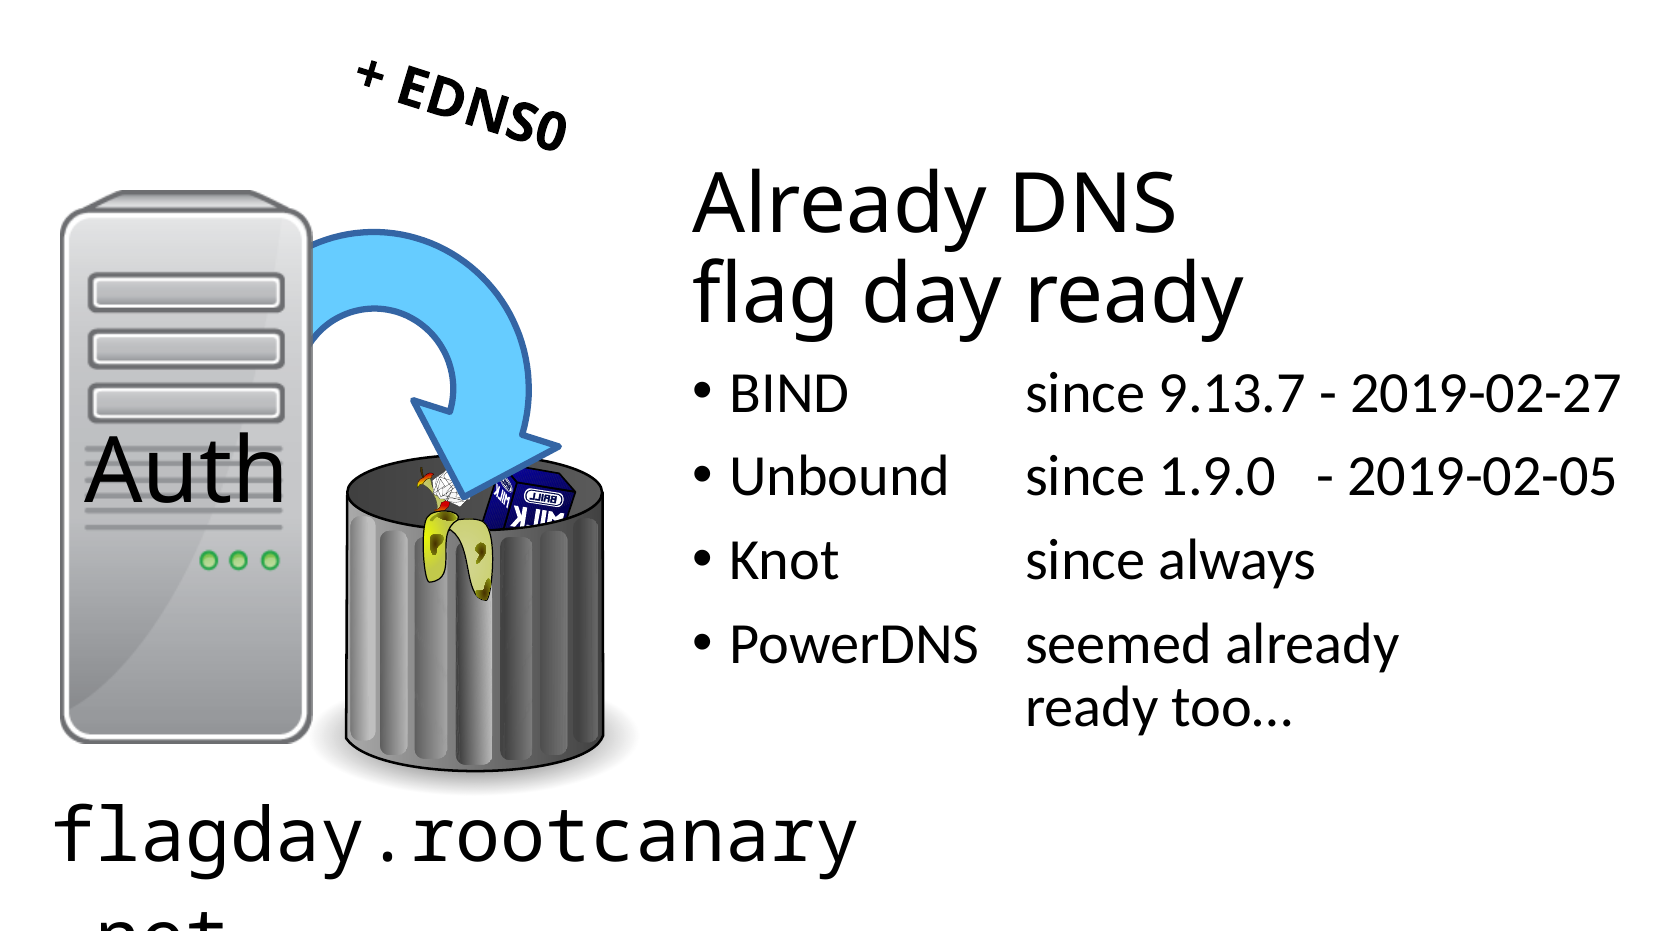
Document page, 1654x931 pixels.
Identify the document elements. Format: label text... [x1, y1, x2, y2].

text_box flagday.rootcanary.net [35, 773, 892, 892]
picture [60, 190, 646, 773]
text_box + EDNS0 [313, 231, 559, 498]
text_box Already DNS flag day ready BIND since 9.13.7 - 2019-02-27 Unbound since 1.9.0 - 2019-02-05 Knot since always PowerDNS seemed already ready too… [677, 153, 1648, 792]
